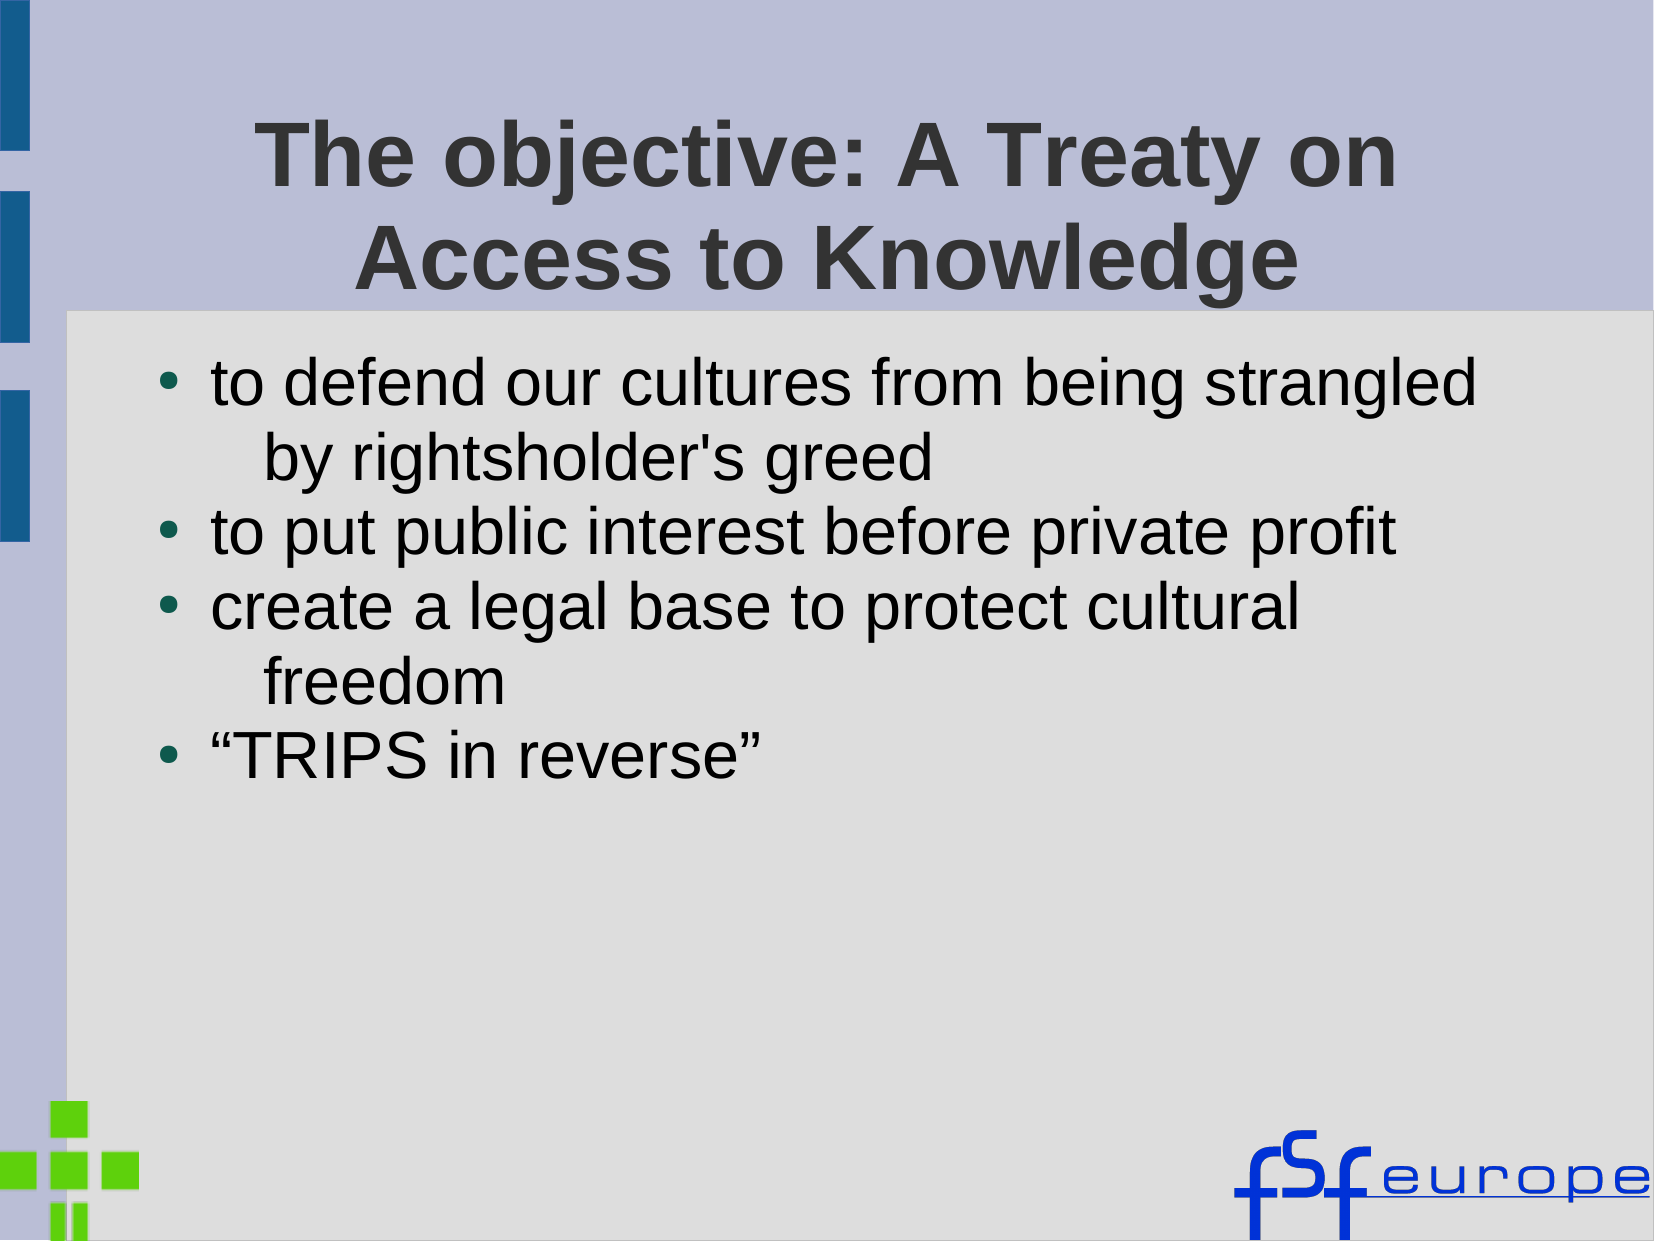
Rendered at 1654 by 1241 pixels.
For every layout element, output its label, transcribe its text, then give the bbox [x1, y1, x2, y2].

picture [1230, 1129, 1654, 1241]
title The objective: A Treaty on Access to Knowledge [121, 88, 1534, 325]
picture [0, 1101, 139, 1241]
list to defend our cultures from being strangled by rightsholder's greed to put public interest before private profit create a legal base to protect cultural freedom “TRIPS in reverse” [121, 344, 1534, 1127]
